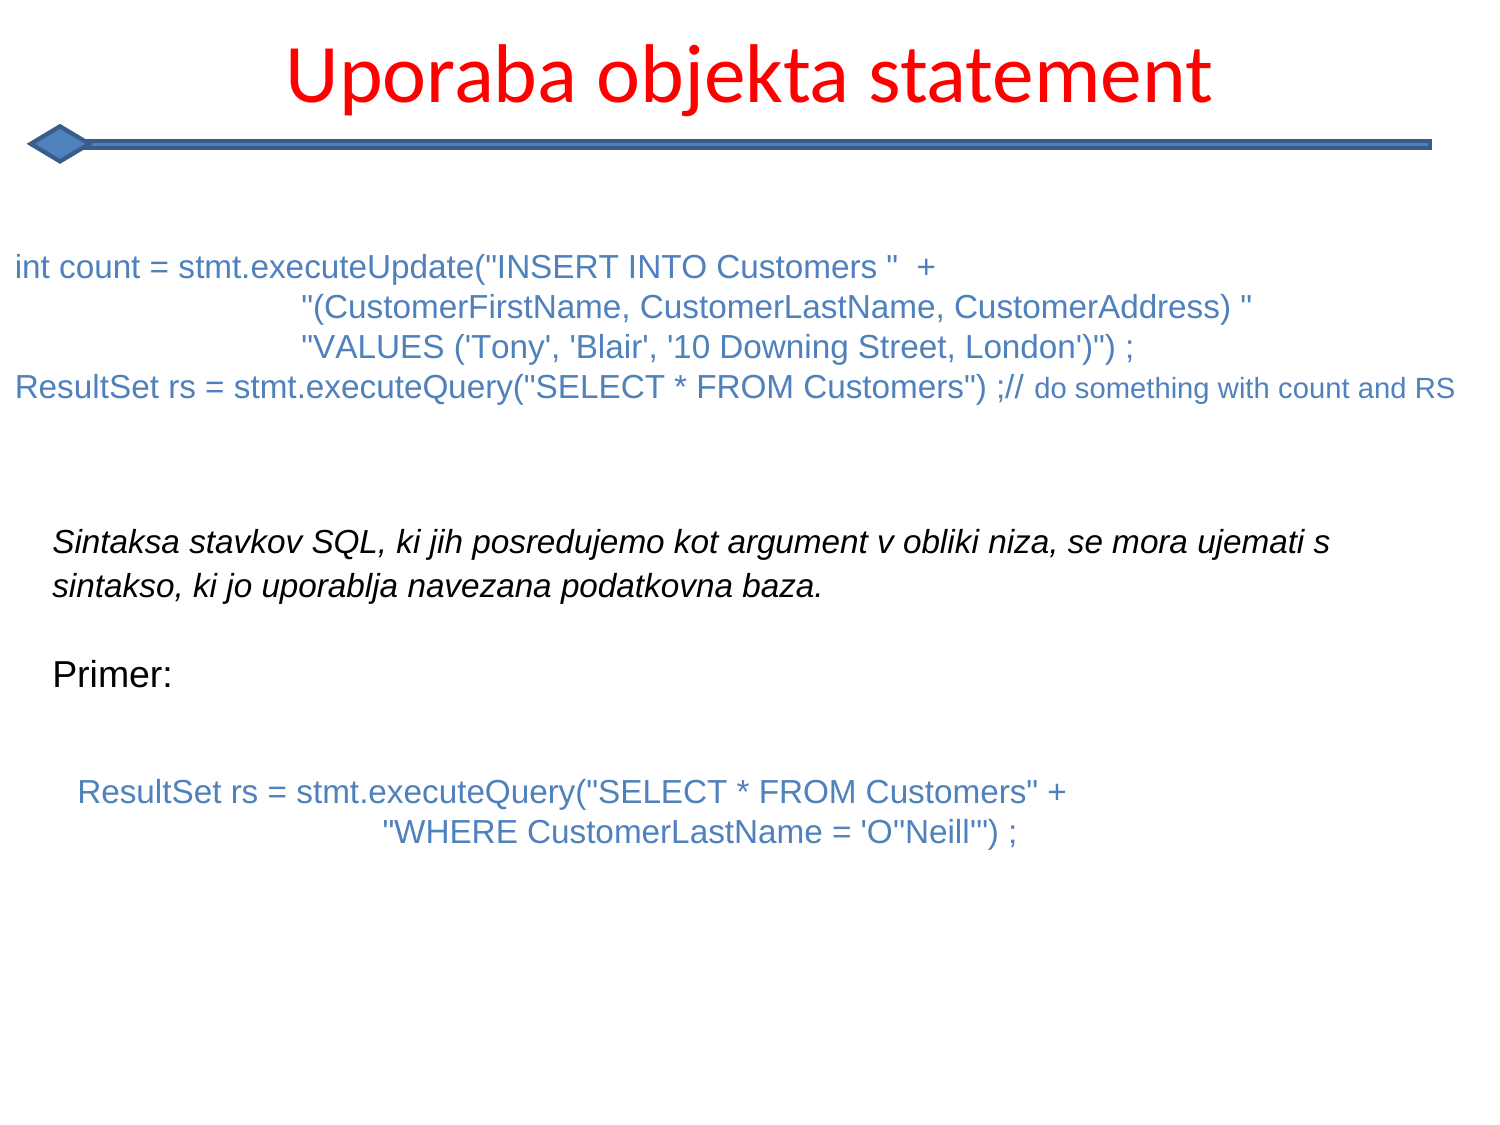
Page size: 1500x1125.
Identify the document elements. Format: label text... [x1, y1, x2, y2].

text_box Sintaksa stavkov SQL, ki jih posredujemo kot argument v obliki niza, se mora ujemati s sintakso, ki jo uporablja navezana podatkovna baza. Primer: [37, 512, 1426, 703]
title Uporaba objekta statement [75, 0, 1426, 138]
text_box int count = stmt.executeUpdate("INSERT INTO Customers " + "(CustomerFirstName, CustomerLastName, CustomerAddress) " "VALUES ('Tony', 'Blair', '10 Downing Street, London')") ; ResultSet rs = stmt.executeQuery("SELECT * FROM Customers") ;// do something with count and RS [0, 237, 1476, 413]
text_box ResultSet rs = stmt.executeQuery("SELECT * FROM Customers" + "WHERE CustomerLastName = 'O''Neill'") ; [62, 762, 1438, 858]
